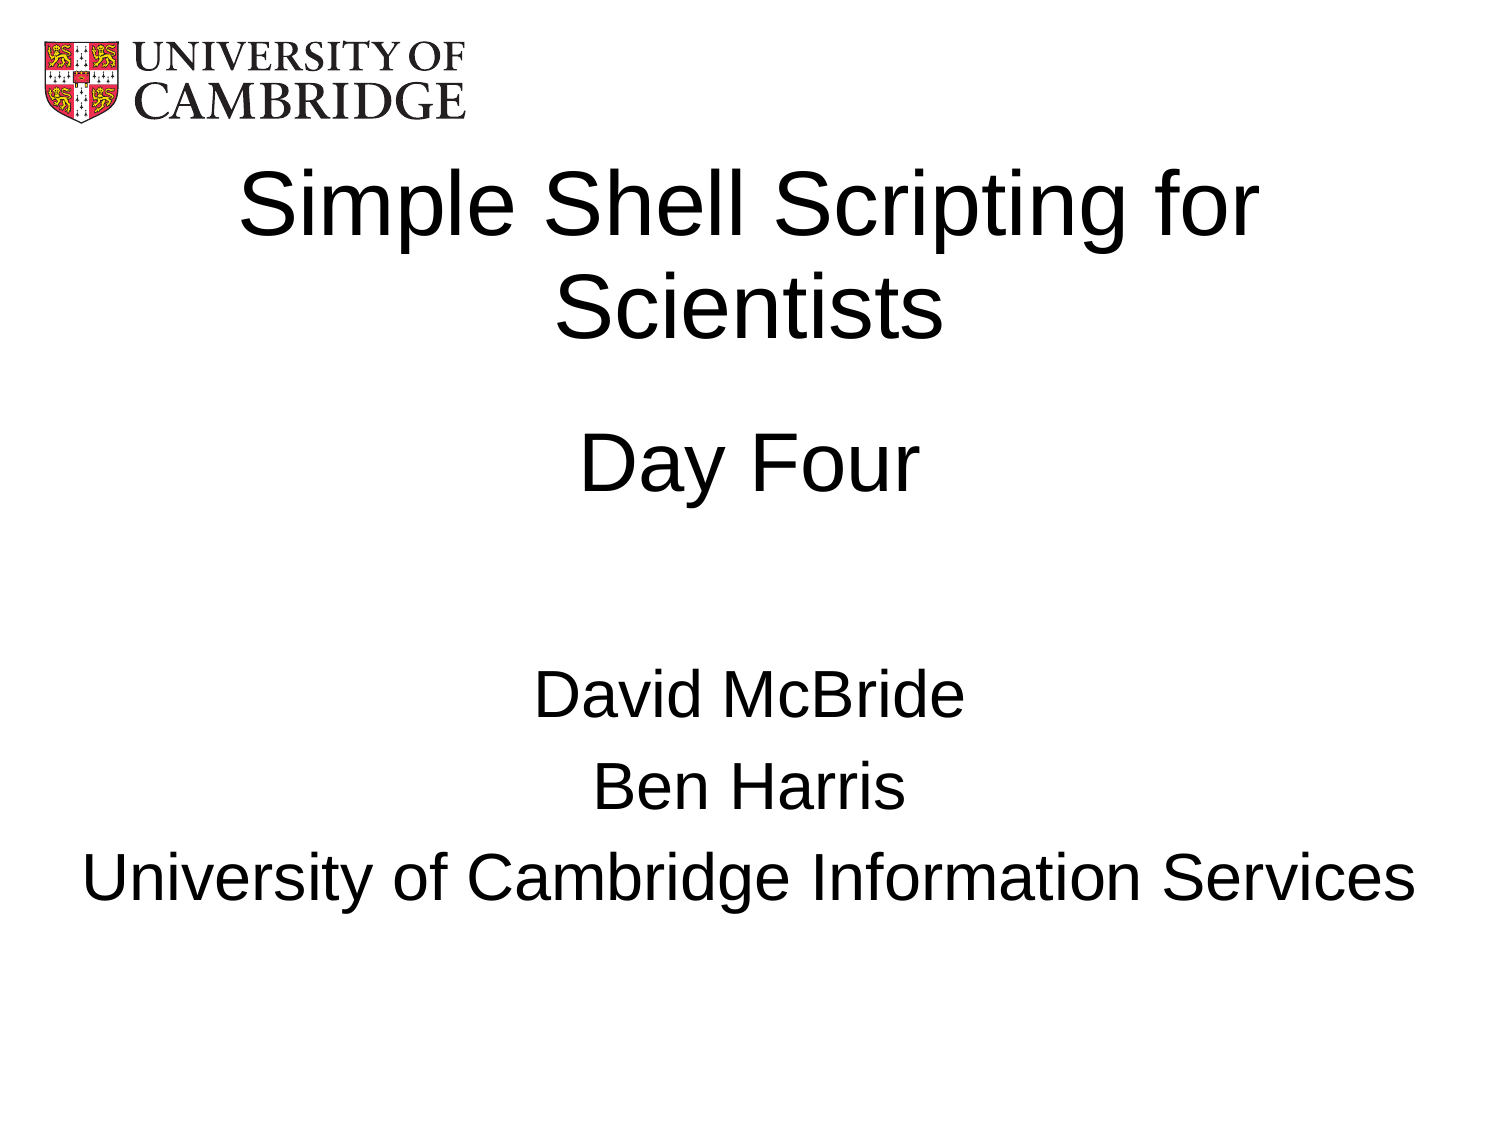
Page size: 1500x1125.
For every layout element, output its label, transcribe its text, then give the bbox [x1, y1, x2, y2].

subtitle David McBride Ben Harris University of Cambridge Information Services [24, 649, 1475, 950]
picture [44, 40, 466, 124]
title Simple Shell Scripting for Scientists [193, 145, 1307, 381]
text_box Day Four [493, 408, 1007, 517]
